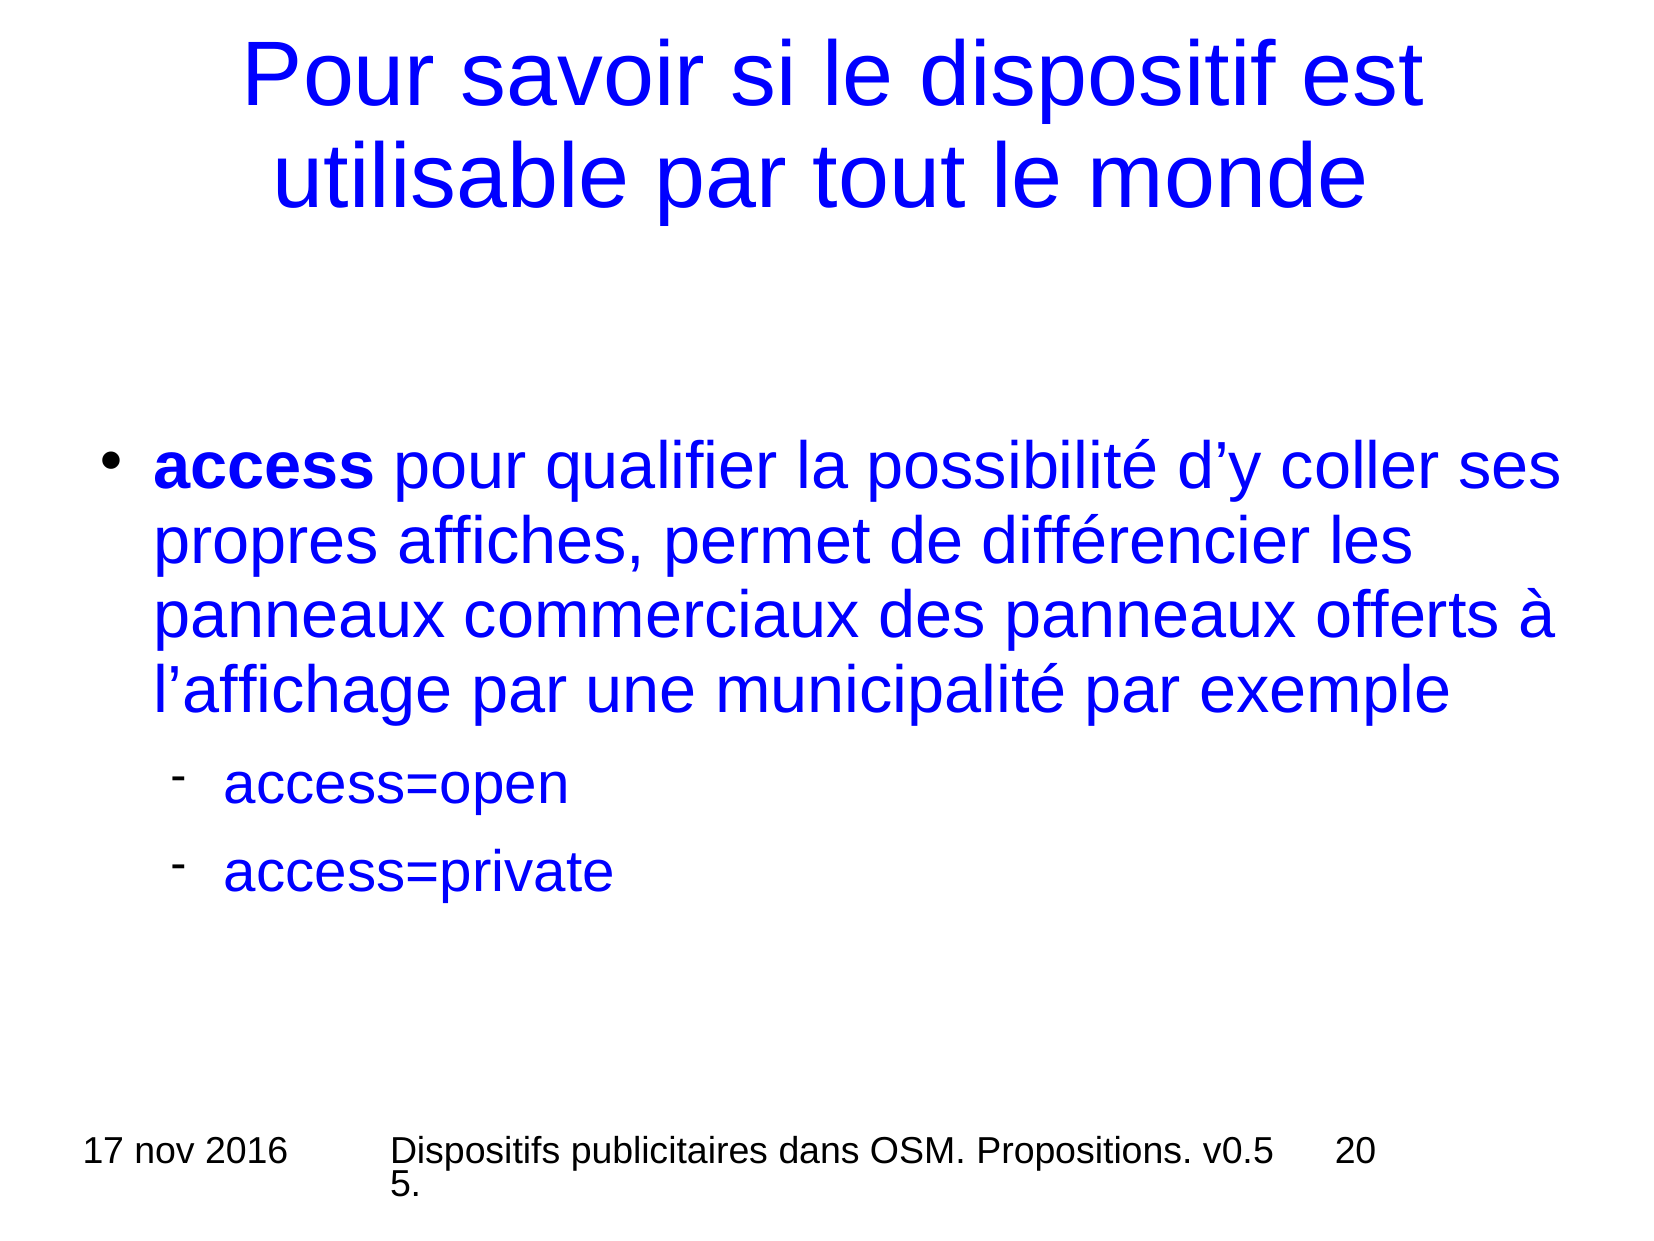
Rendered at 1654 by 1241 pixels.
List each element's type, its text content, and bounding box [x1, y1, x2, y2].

list access pour qualifier la possibilité d’y coller ses propres affiches, permet de différencier les panneaux commerciaux des panneaux offerts à l’affichage par une municipalité par exemple access=open access=private [82, 315, 1571, 916]
title Pour savoir si le dispositif est utilisable par tout le monde [90, 19, 1579, 225]
